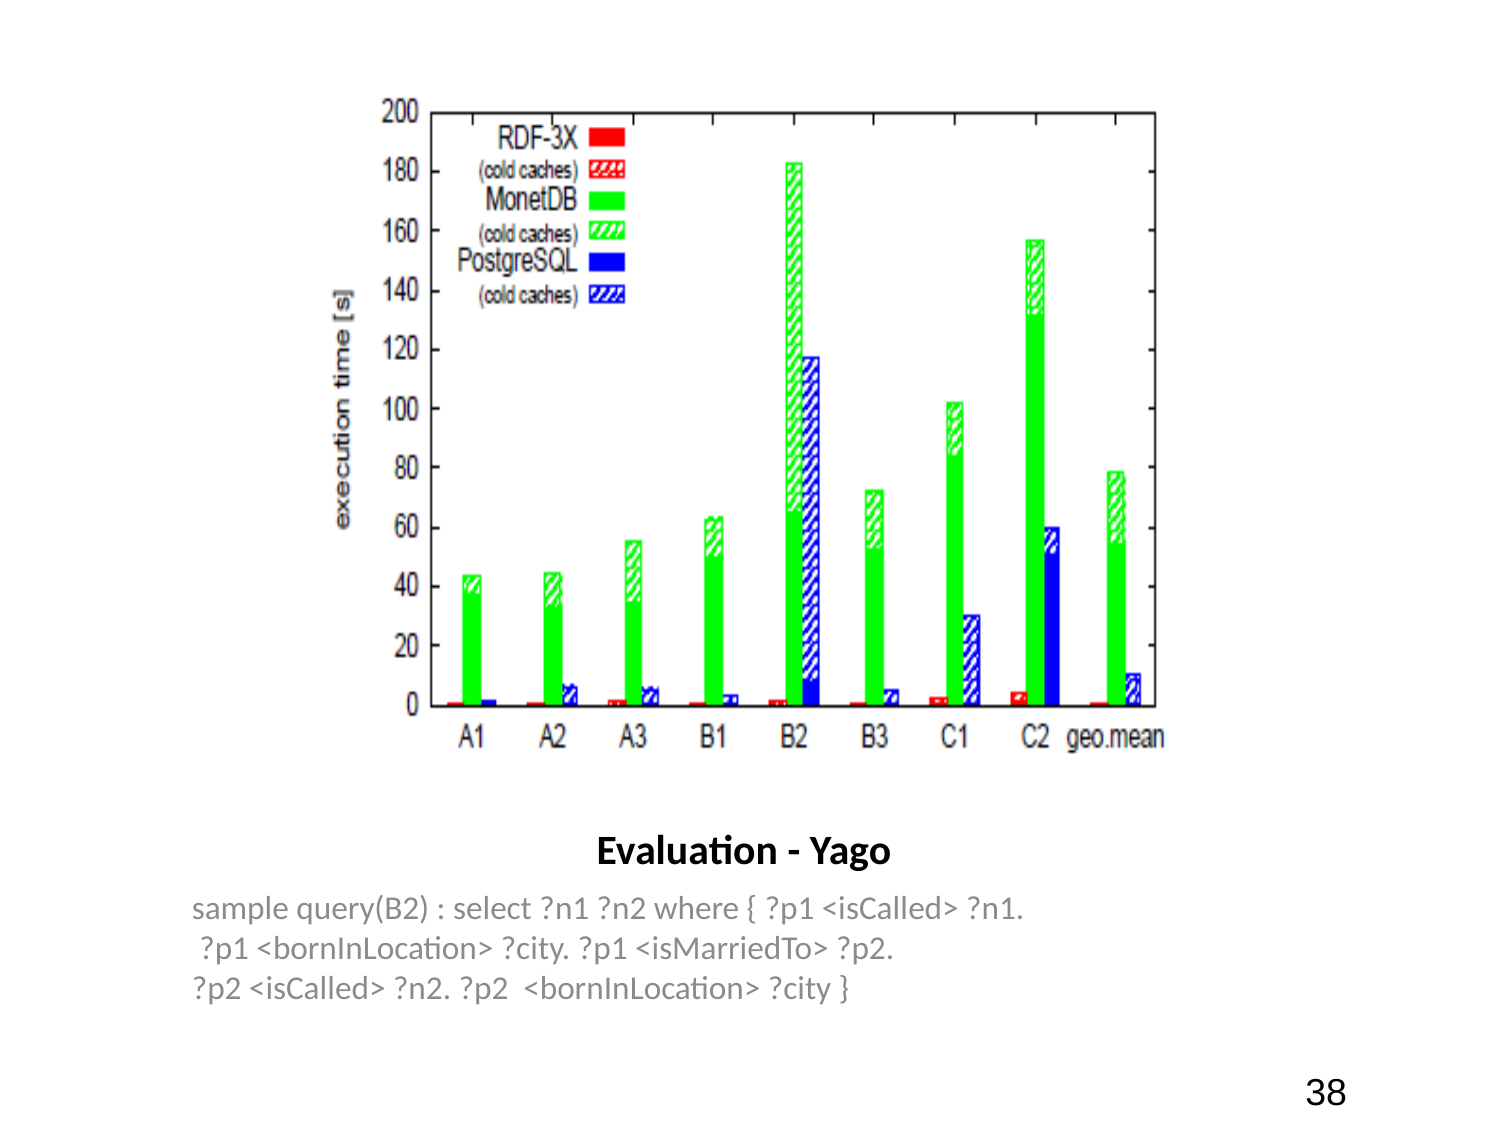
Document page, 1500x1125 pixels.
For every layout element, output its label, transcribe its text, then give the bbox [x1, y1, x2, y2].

text_box Evaluation - Yago [294, 787, 1194, 880]
text_box sample query(B2) : select ?n1 ?n2 where { ?p1 <isCalled> ?n1. ?p1 <bornInLocation> ?city. ?p1 <isMarriedTo> ?p2. ?p2 <isCalled> ?n2. ?p2 <bornInLocation> ?city } [177, 880, 1347, 1013]
picture [287, 86, 1200, 775]
